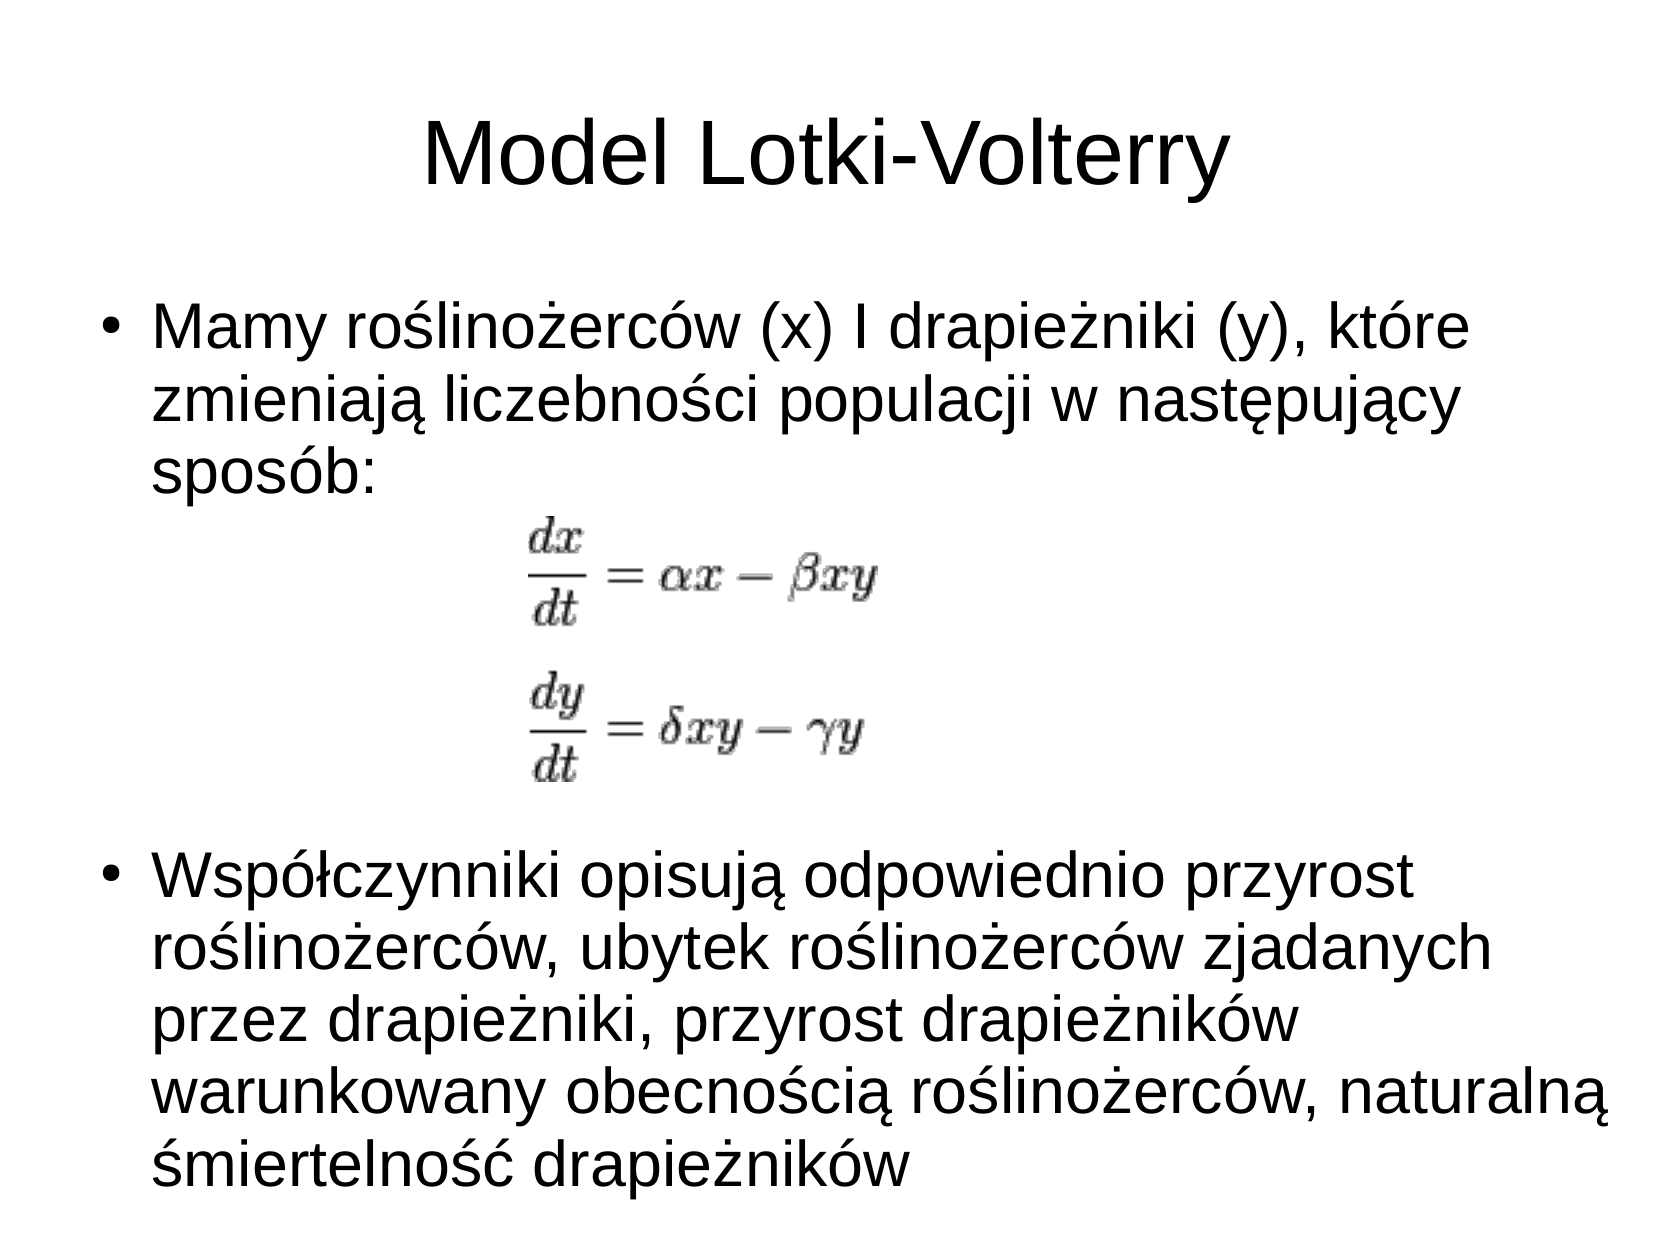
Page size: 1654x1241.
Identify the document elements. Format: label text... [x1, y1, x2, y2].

title Model Lotki-Volterry [82, 49, 1571, 257]
picture [528, 516, 878, 782]
list Mamy roślinożerców (x) I drapieżniki (y), które zmieniają liczebności populacji w następujący sposób: Współczynniki opisują odpowiednio przyrost roślinożerców, ubytek roślinożerców zjadanych przez drapieżniki, przyrost drapieżników warunkowany obecnością roślinożerców, naturalną śmiertelność drapieżników [82, 290, 1632, 1204]
